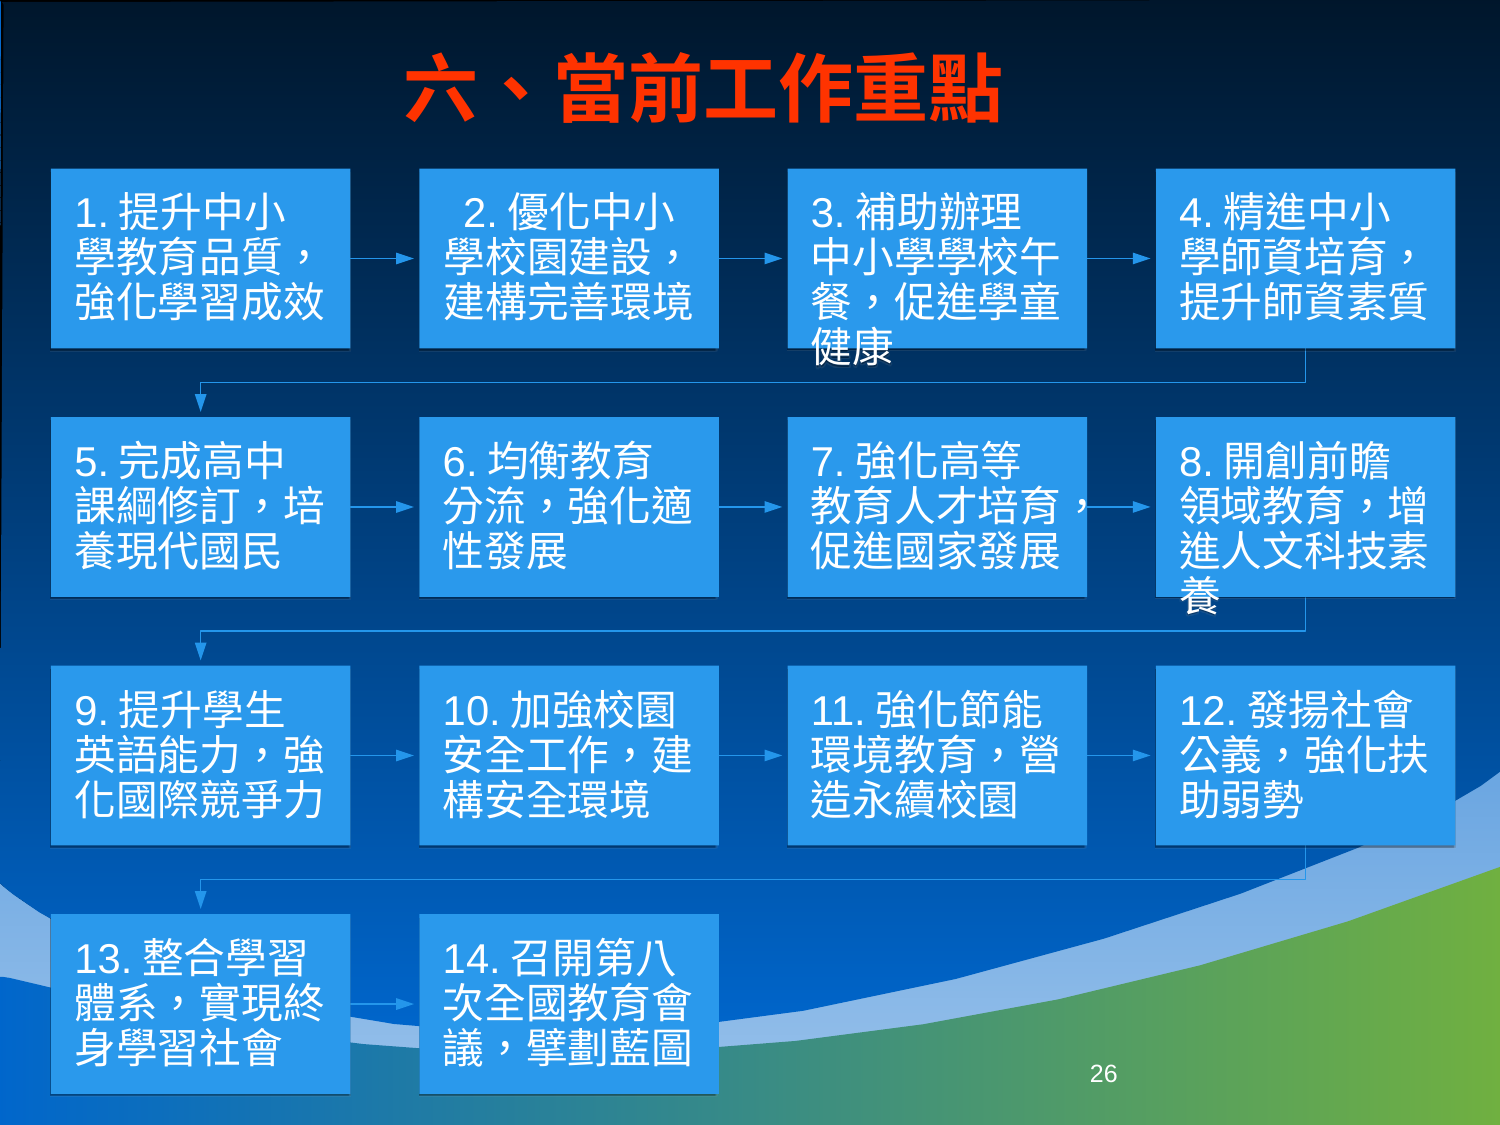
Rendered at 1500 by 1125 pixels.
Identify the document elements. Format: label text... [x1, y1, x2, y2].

text_box 11.強化節能環境教育，營造永續校園 [787, 665, 1088, 846]
text_box 3.補助辦理中小學學校午餐，促進學童健康 [787, 168, 1088, 349]
text_box 1.提升中小學教育品質，強化學習成效 [50, 168, 351, 349]
text_box 7.強化高等教育人才培育，促進國家發展 [787, 417, 1088, 597]
text_box 10.加強校園安全工作，建構安全環境 [419, 665, 719, 846]
text_box 12.發揚社會公義，強化扶助弱勢 [1155, 665, 1456, 846]
text_box 13.整合學習體系，實現終身學習社會 [50, 914, 351, 1094]
text_box 9.提升學生英語能力，強化國際競爭力 [50, 665, 351, 846]
text_box 六、當前工作重點 [35, 23, 1371, 149]
text_box 2.優化中小學校園建設，建構完善環境 [419, 168, 719, 349]
text_box 6.均衡教育分流，強化適性發展 [419, 417, 719, 597]
text_box 8.開創前瞻領域教育，增進人文科技素養 [1155, 417, 1456, 597]
text_box 4.精進中小學師資培育，提升師資素質 [1155, 168, 1456, 349]
text_box 26 [1074, 1042, 1426, 1103]
text_box 14.召開第八次全國教育會議，擘劃藍圖 [419, 914, 719, 1094]
text_box 5.完成高中課綱修訂，培養現代國民 [50, 417, 351, 597]
